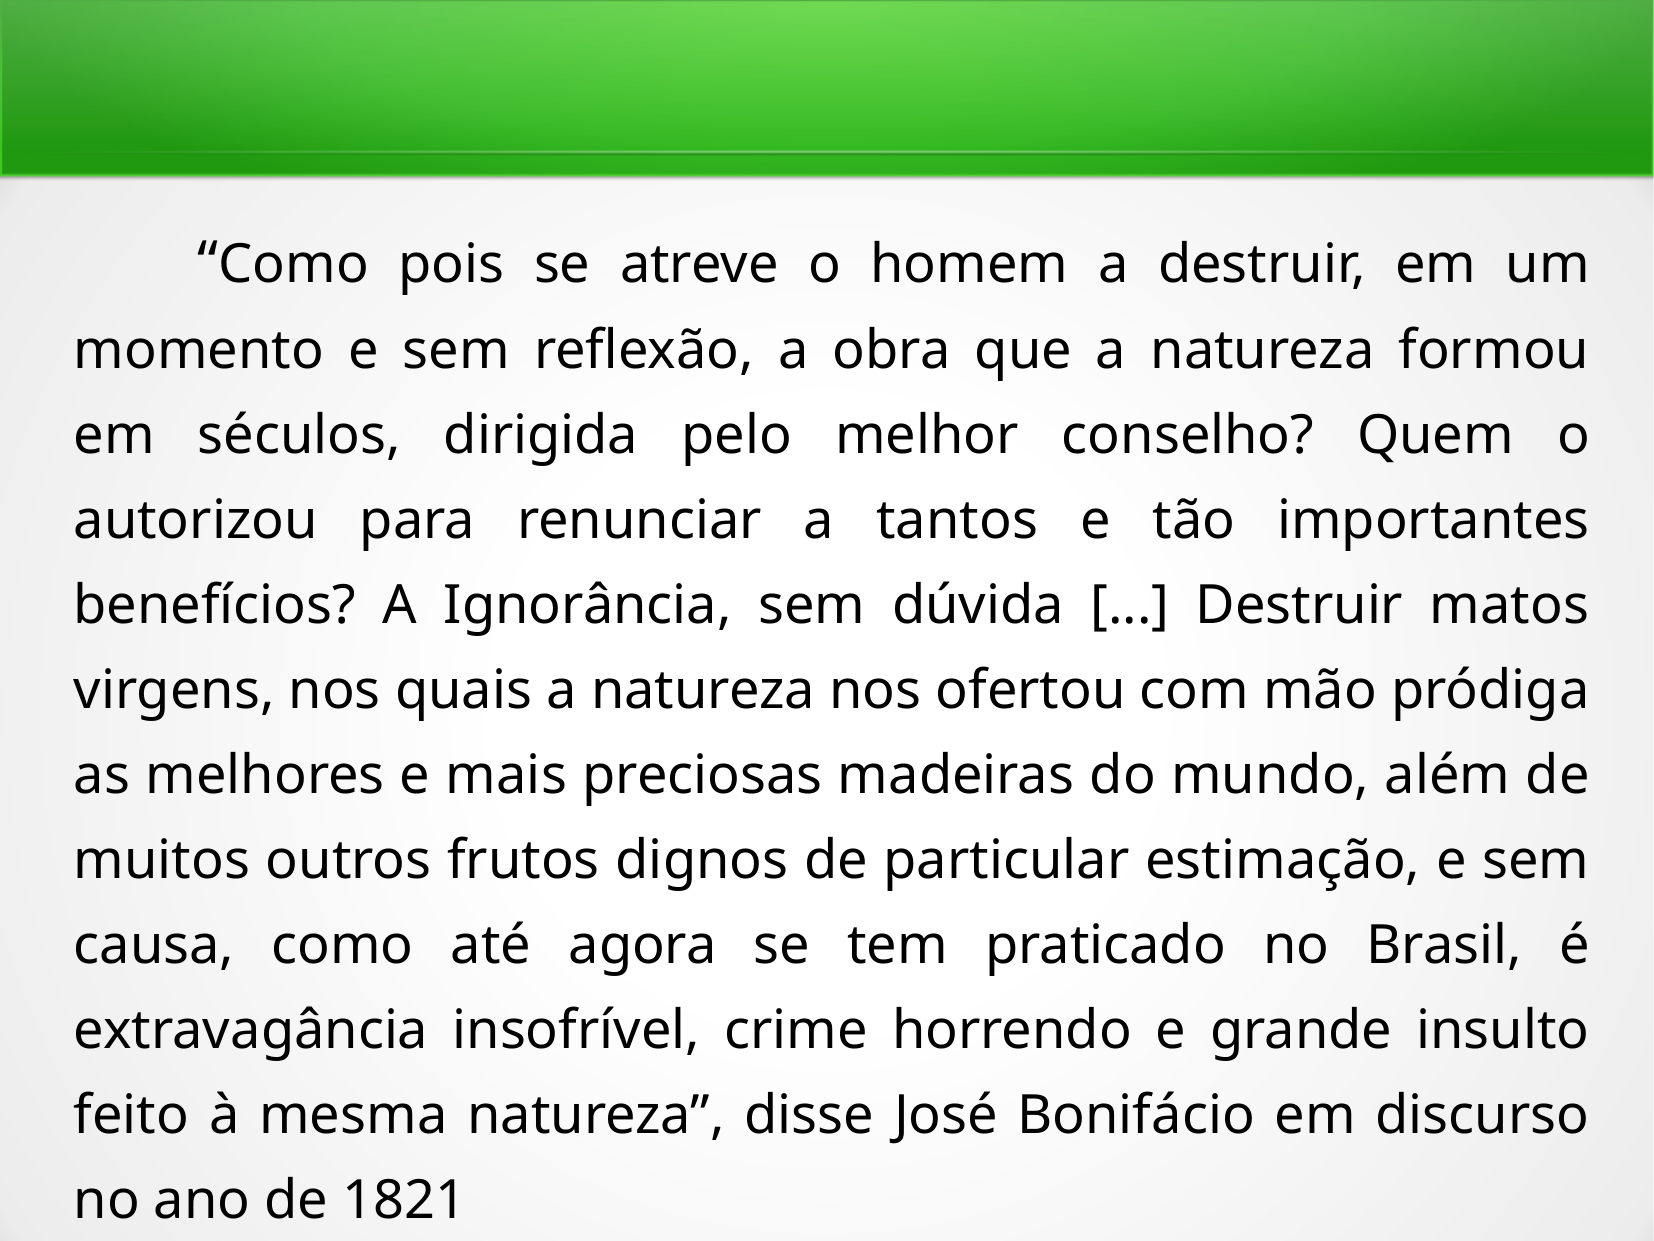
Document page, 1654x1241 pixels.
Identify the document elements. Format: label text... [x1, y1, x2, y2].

text_box “Como pois se atreve o homem a destruir, em um momento e sem reflexão, a obra que a natureza formou em séculos, dirigida pelo melhor conselho? Quem o autorizou para renunciar a tantos e tão importantes benefícios? A Ignorância, sem dúvida [...] Destruir matos virgens, nos quais a natureza nos ofertou com mão pródiga as melhores e mais preciosas madeiras do mundo, além de muitos outros frutos dignos de particular estimação, e sem causa, como até agora se tem praticado no Brasil, é extravagância insofrível, crime horrendo e grande insulto feito à mesma natureza”, disse José Bonifácio em discurso no ano de 1821 [59, 200, 1607, 1146]
picture [0, 0, 1654, 1241]
